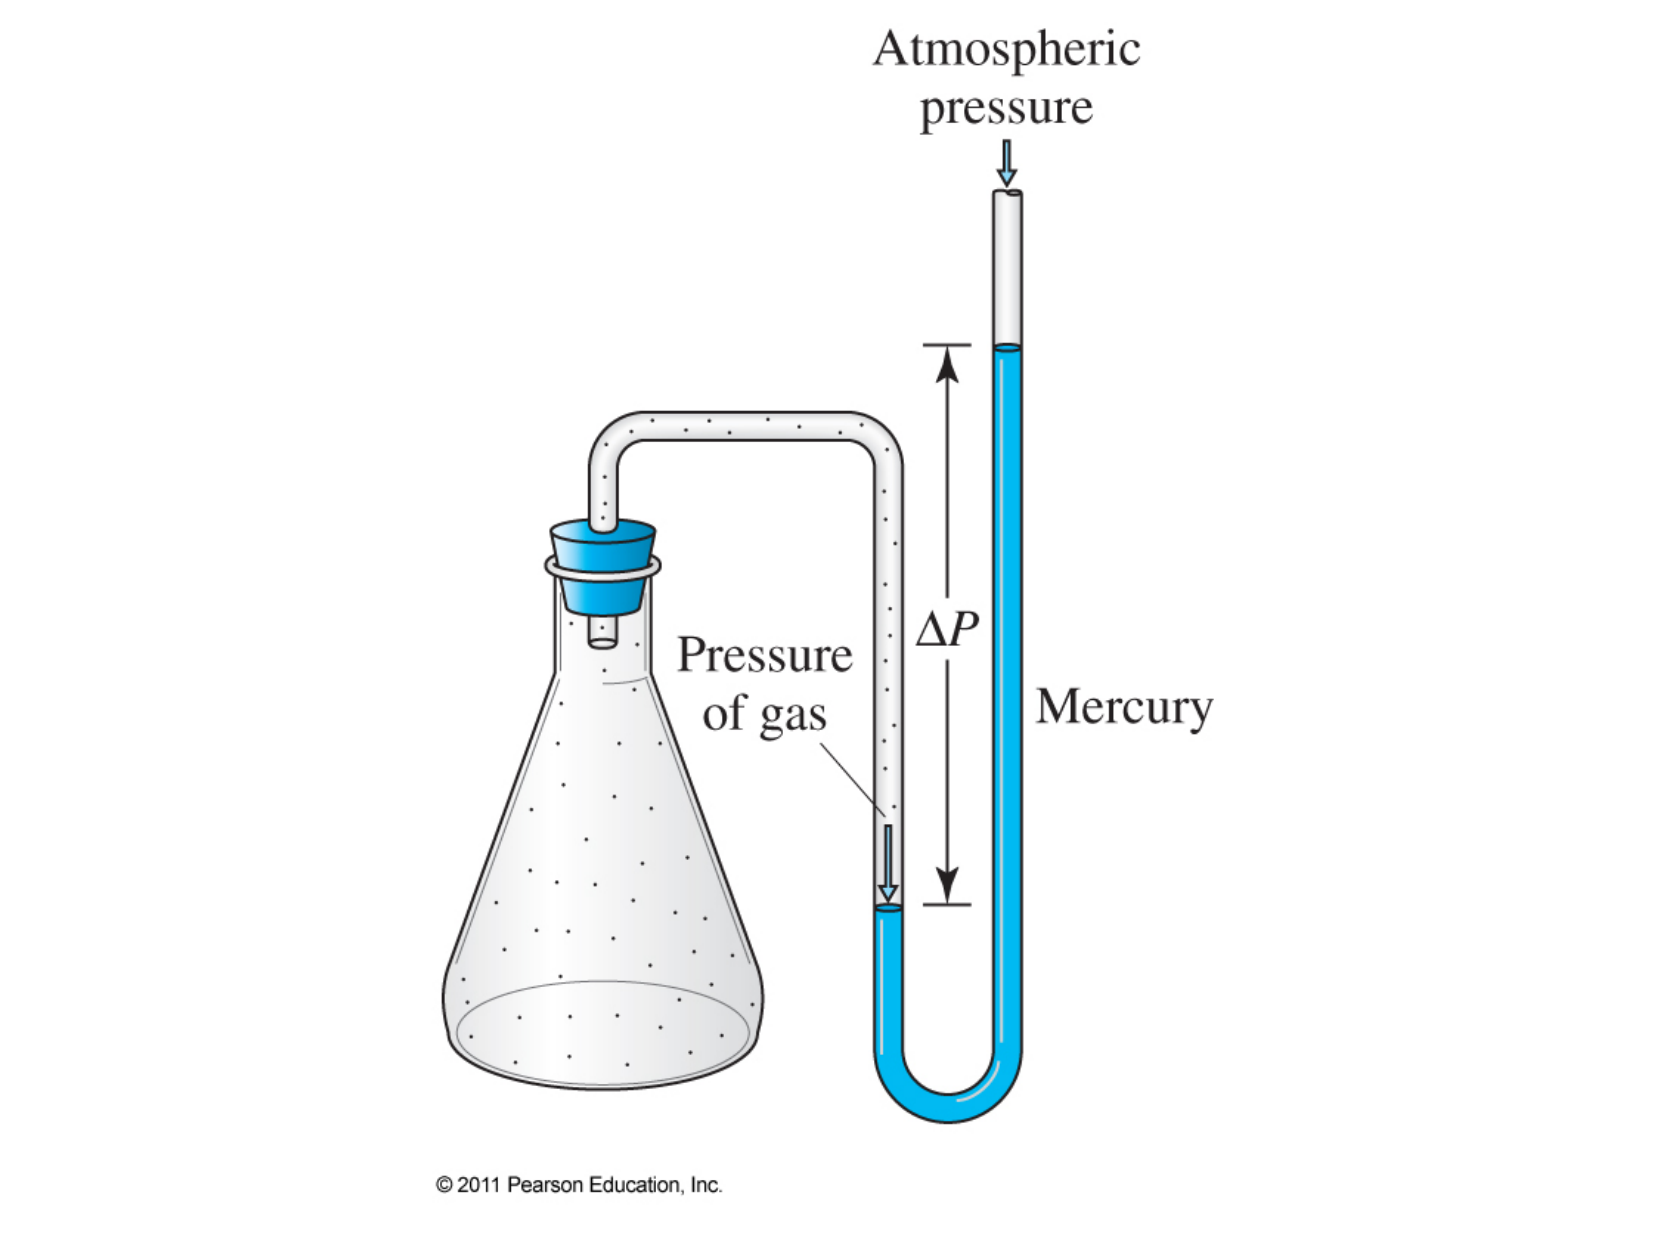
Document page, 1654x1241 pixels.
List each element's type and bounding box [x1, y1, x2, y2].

picture [408, 0, 1245, 1241]
